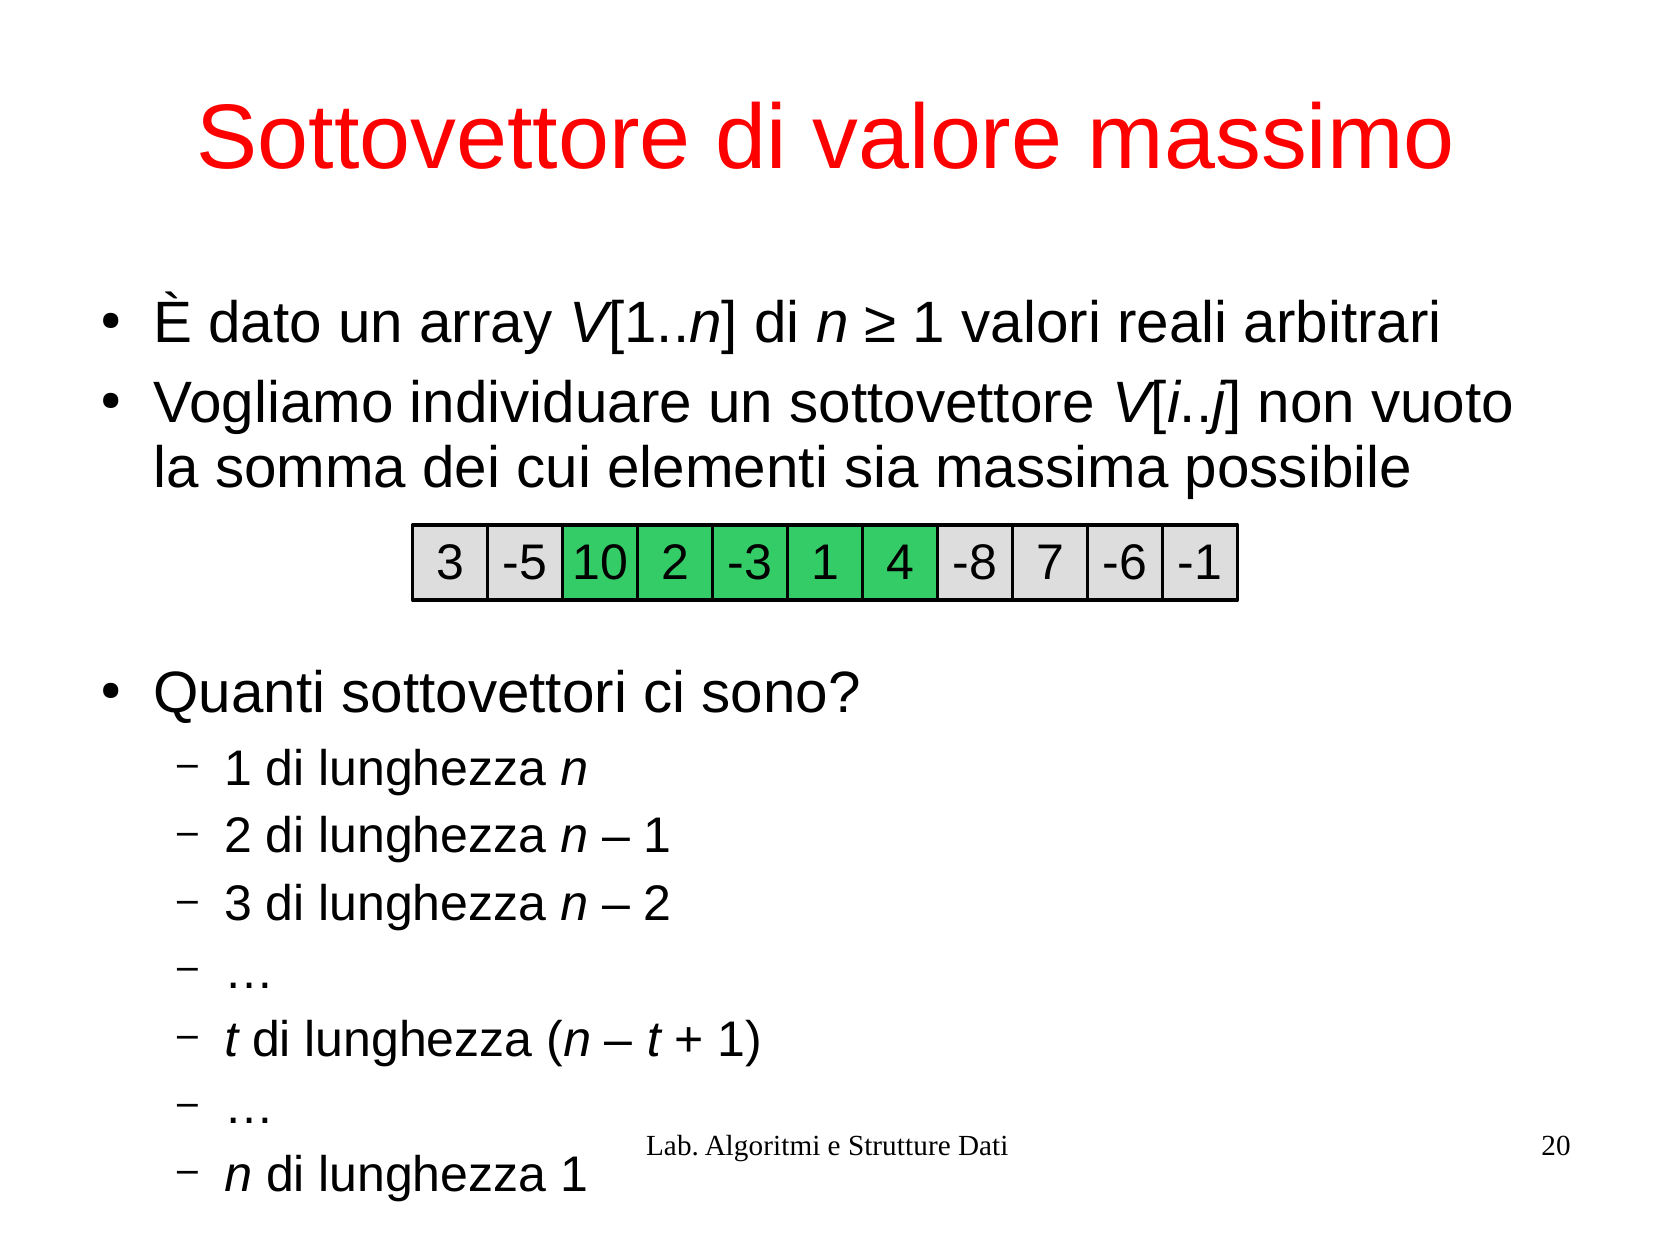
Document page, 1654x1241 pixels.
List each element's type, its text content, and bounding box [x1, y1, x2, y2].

text_box 4 [862, 525, 937, 601]
text_box -5 [487, 525, 562, 601]
text_box 3 [412, 525, 487, 601]
text_box -8 [937, 525, 1012, 601]
text_box 10 [562, 525, 637, 601]
title Sottovettore di valore massimo [82, 49, 1571, 226]
text_box 2 [637, 525, 712, 601]
text_box 1 [787, 525, 862, 601]
text_box 7 [1012, 525, 1087, 601]
text_box -6 [1087, 525, 1162, 601]
list È dato un array V[1..n] di n ≥ 1 valori reali arbitrari Vogliamo individuare un sottovettore V[i..j] non vuoto la somma dei cui elementi sia massima possibile Quanti sottovettori ci sono? 1 di lunghezza n 2 di lunghezza n – 1 3 di lunghezza n – 2 … t di lunghezza (n – t + 1) … n di lunghezza 1 [82, 290, 1571, 1203]
text_box -1 [1162, 525, 1238, 601]
text_box -3 [712, 525, 787, 601]
